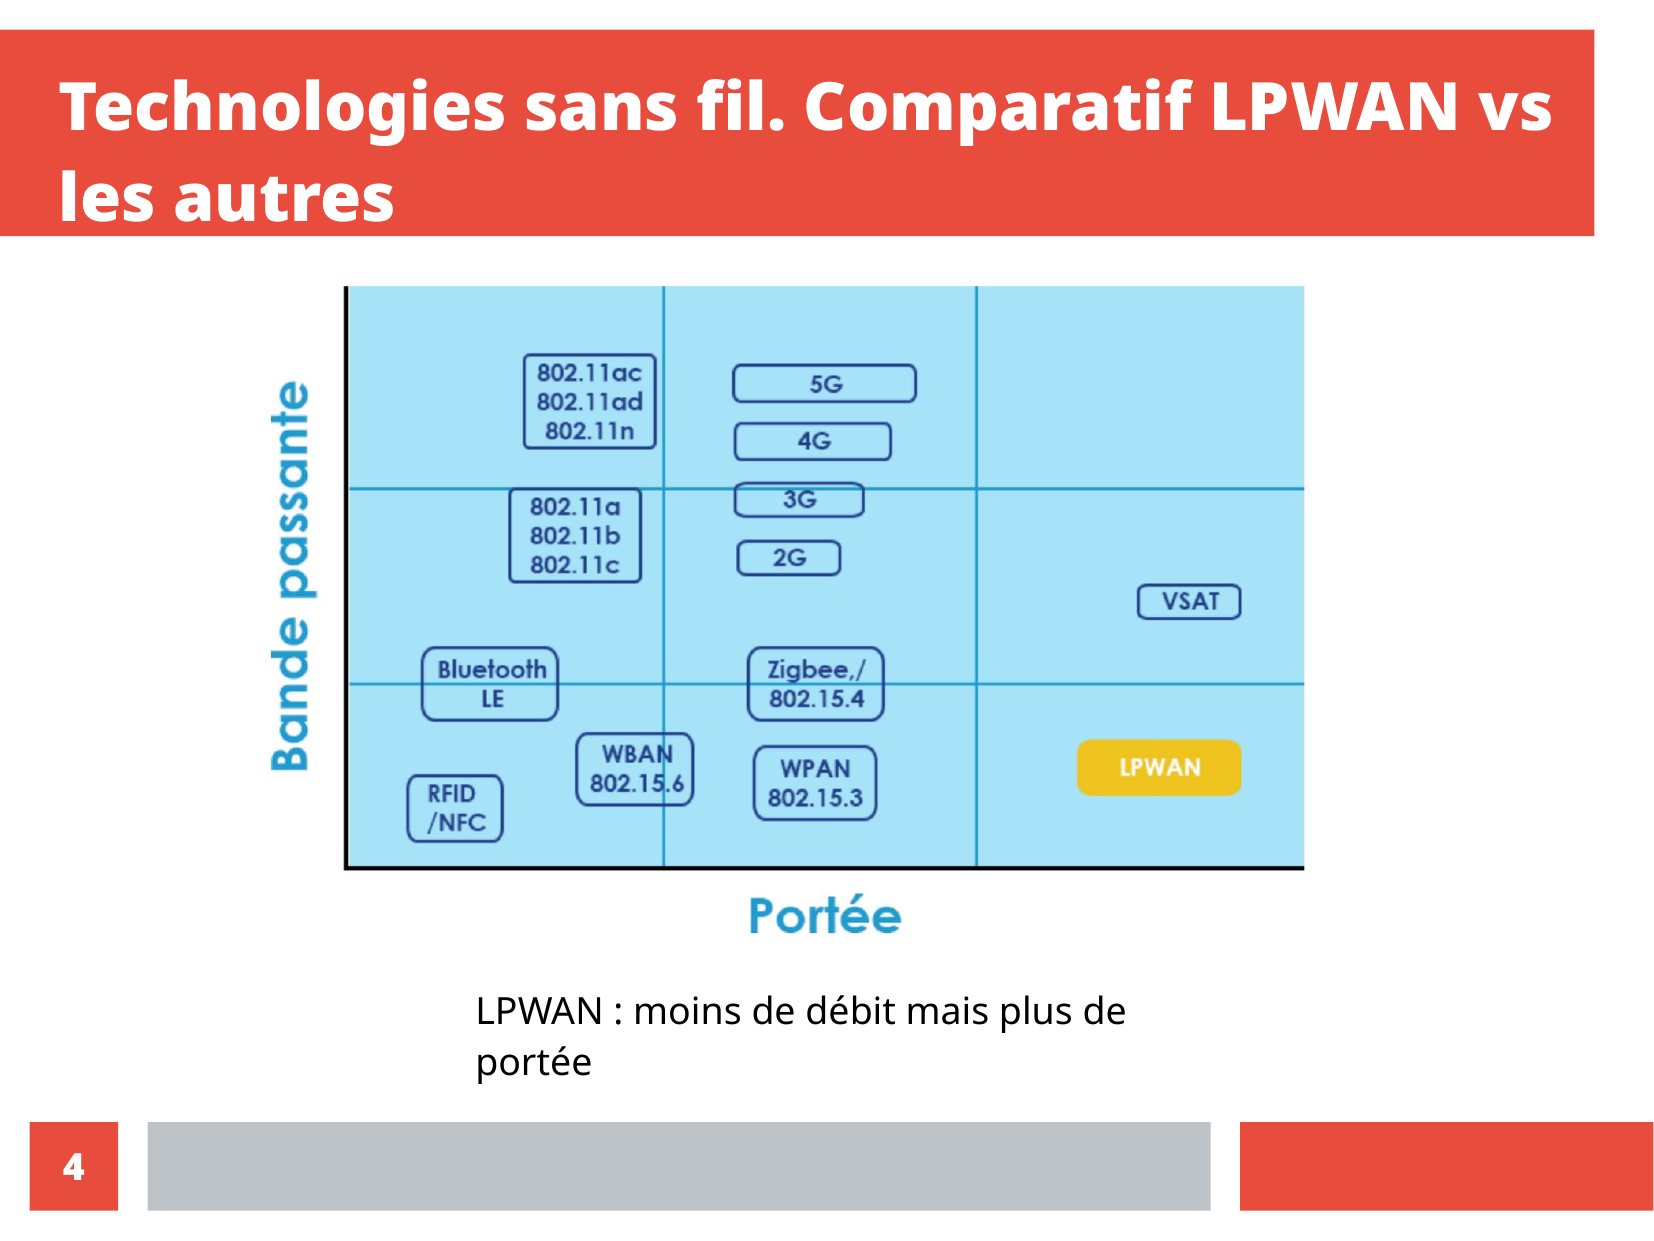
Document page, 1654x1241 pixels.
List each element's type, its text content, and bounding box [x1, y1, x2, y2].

title Technologies sans fil. Comparatif LPWAN vs les autres [59, 59, 1595, 207]
picture [177, 267, 1428, 945]
text_box LPWAN : moins de débit mais plus de portée [460, 977, 1241, 1040]
